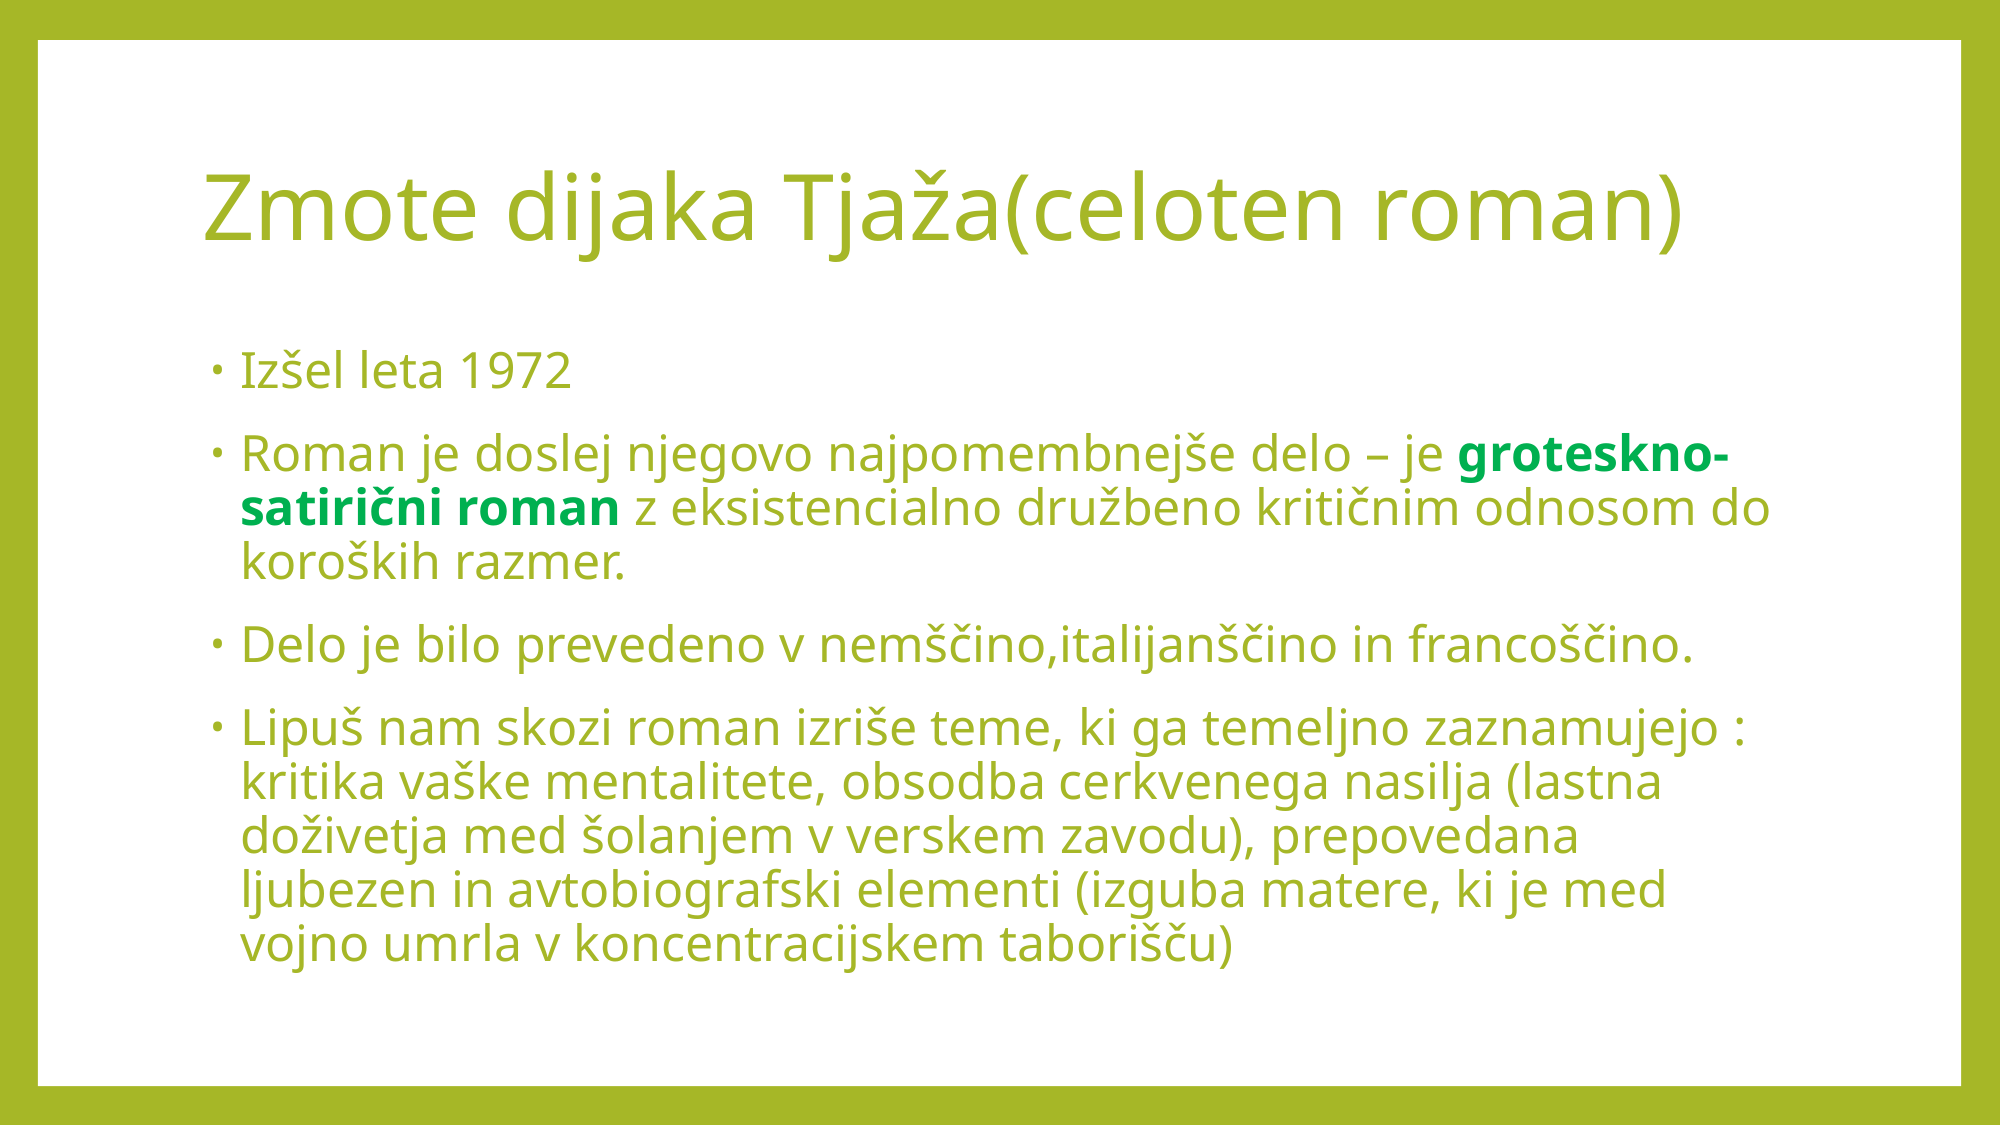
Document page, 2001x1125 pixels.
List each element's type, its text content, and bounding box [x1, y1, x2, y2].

list Izšel leta 1972 Roman je doslej njegovo najpomembnejše delo – je groteskno-satirični roman z eksistencialno družbeno kritičnim odnosom do koroških razmer. Delo je bilo prevedeno v nemščino,italijanščino in francoščino. Lipuš nam skozi roman izriše teme, ki ga temeljno zaznamujejo : kritika vaške mentalitete, obsodba cerkvenega nasilja (lastna doživetja med šolanjem v verskem zavodu), prepovedana ljubezen in avtobiografski elementi (izguba matere, ki je med vojno umrla v koncentracijskem taborišču) [187, 337, 1807, 1000]
title Zmote dijaka Tjaža(celoten roman) [187, 99, 1808, 323]
